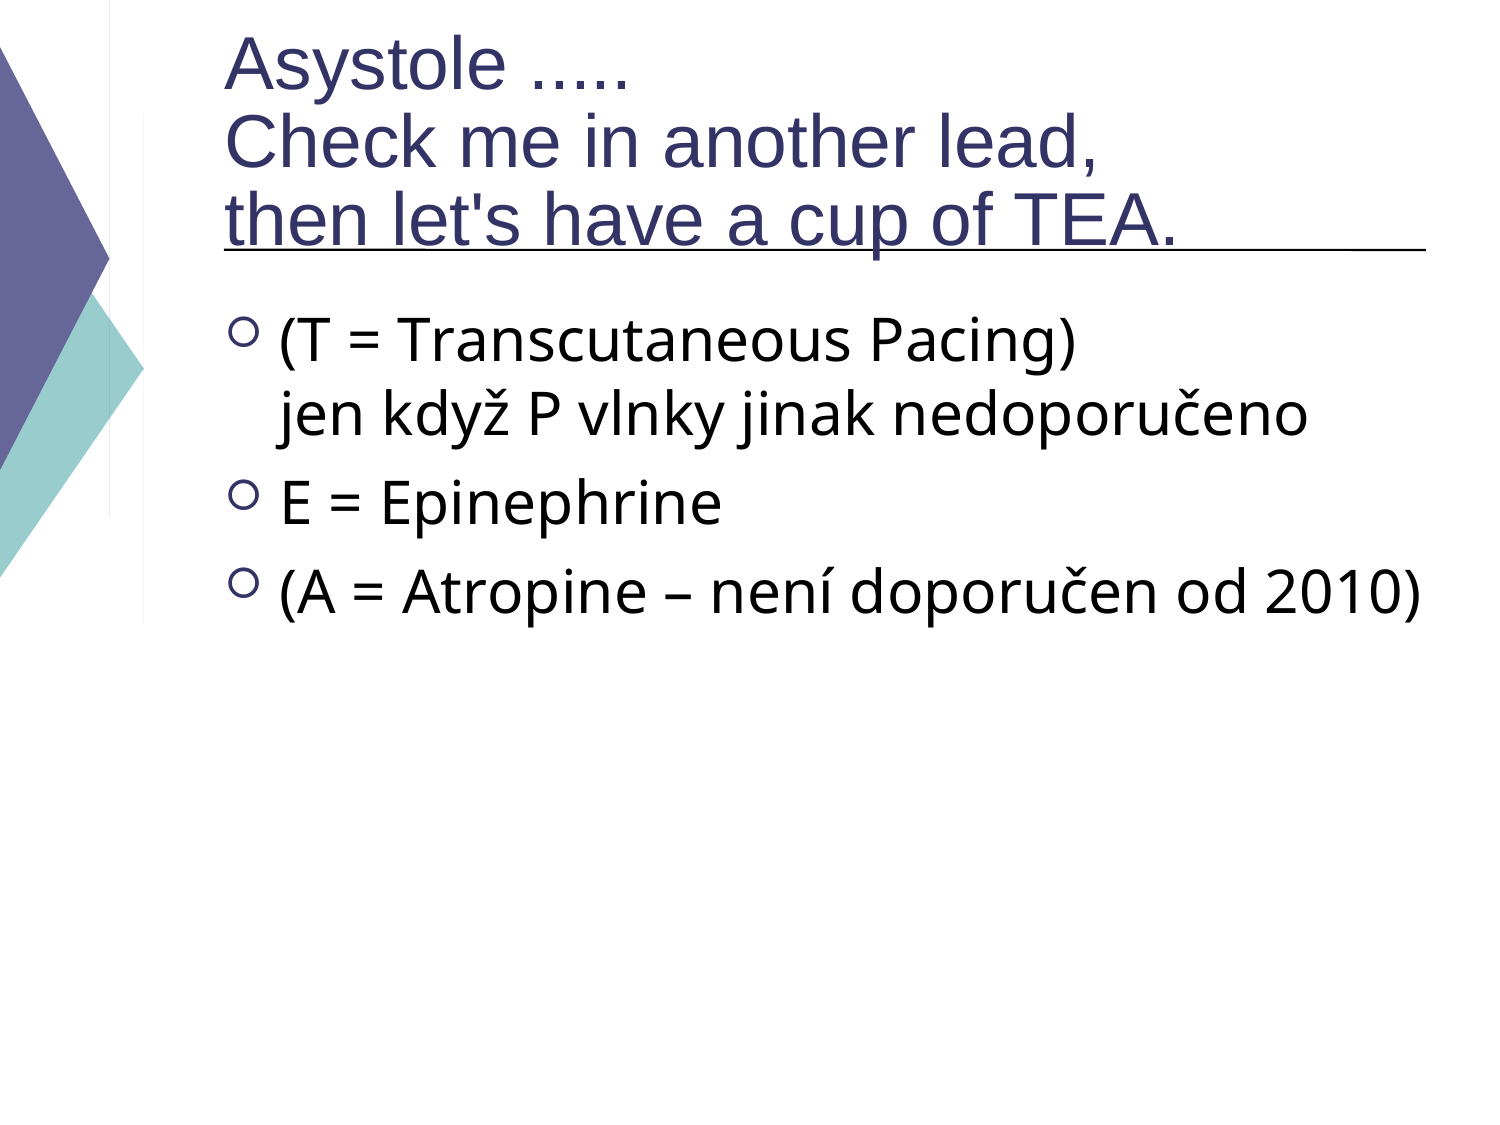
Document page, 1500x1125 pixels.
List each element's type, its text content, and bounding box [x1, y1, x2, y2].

list (T = Transcutaneous Pacing) jen když P vlnky jinak nedoporučeno E = Epinephrine (A = Atropine – není doporučen od 2010) [224, 299, 1425, 772]
title Asystole ..... Check me in another lead, then let's have a cup of TEA. [224, 11, 1425, 268]
